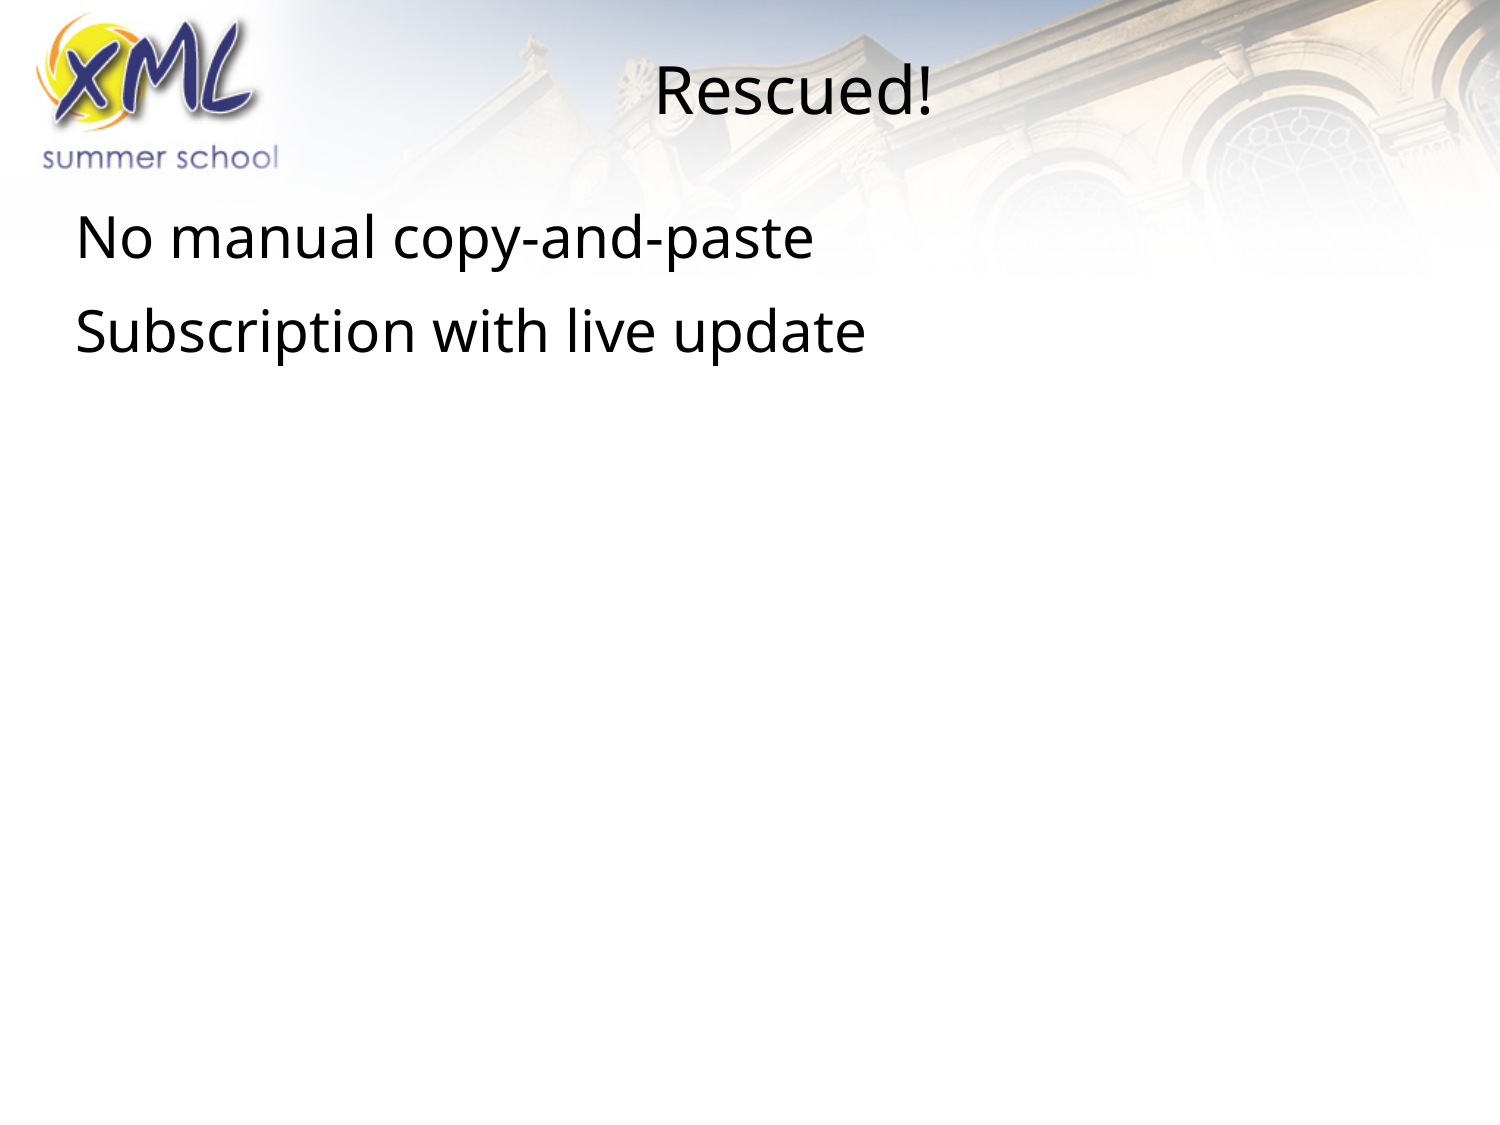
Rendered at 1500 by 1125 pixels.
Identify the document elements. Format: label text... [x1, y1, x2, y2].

picture [0, 0, 1500, 1125]
list No manual copy-and-paste Subscription with live update [75, 195, 1426, 991]
title Rescued! [281, 8, 1306, 170]
